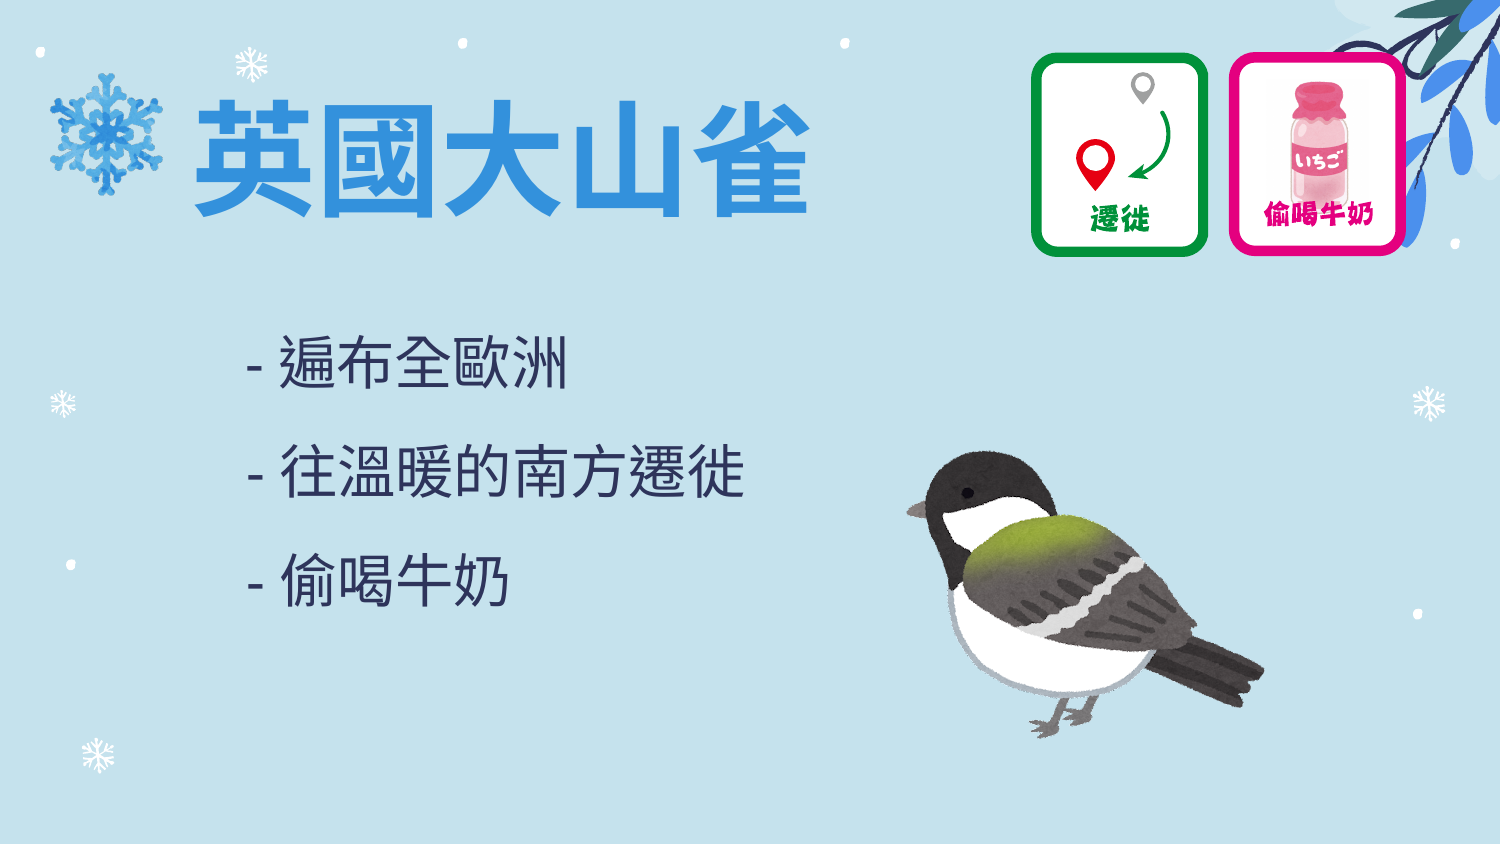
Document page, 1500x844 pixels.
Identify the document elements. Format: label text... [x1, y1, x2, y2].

picture [1228, 52, 1406, 257]
title 英國大山雀 [176, 66, 888, 214]
picture [38, 66, 177, 204]
text_box -偷喝牛奶 [231, 529, 622, 624]
picture [887, 436, 1280, 763]
picture [1031, 52, 1209, 257]
text_box -遍布全歐洲 [230, 311, 1167, 406]
text_box -往溫暖的南方遷徙 [231, 420, 1004, 515]
